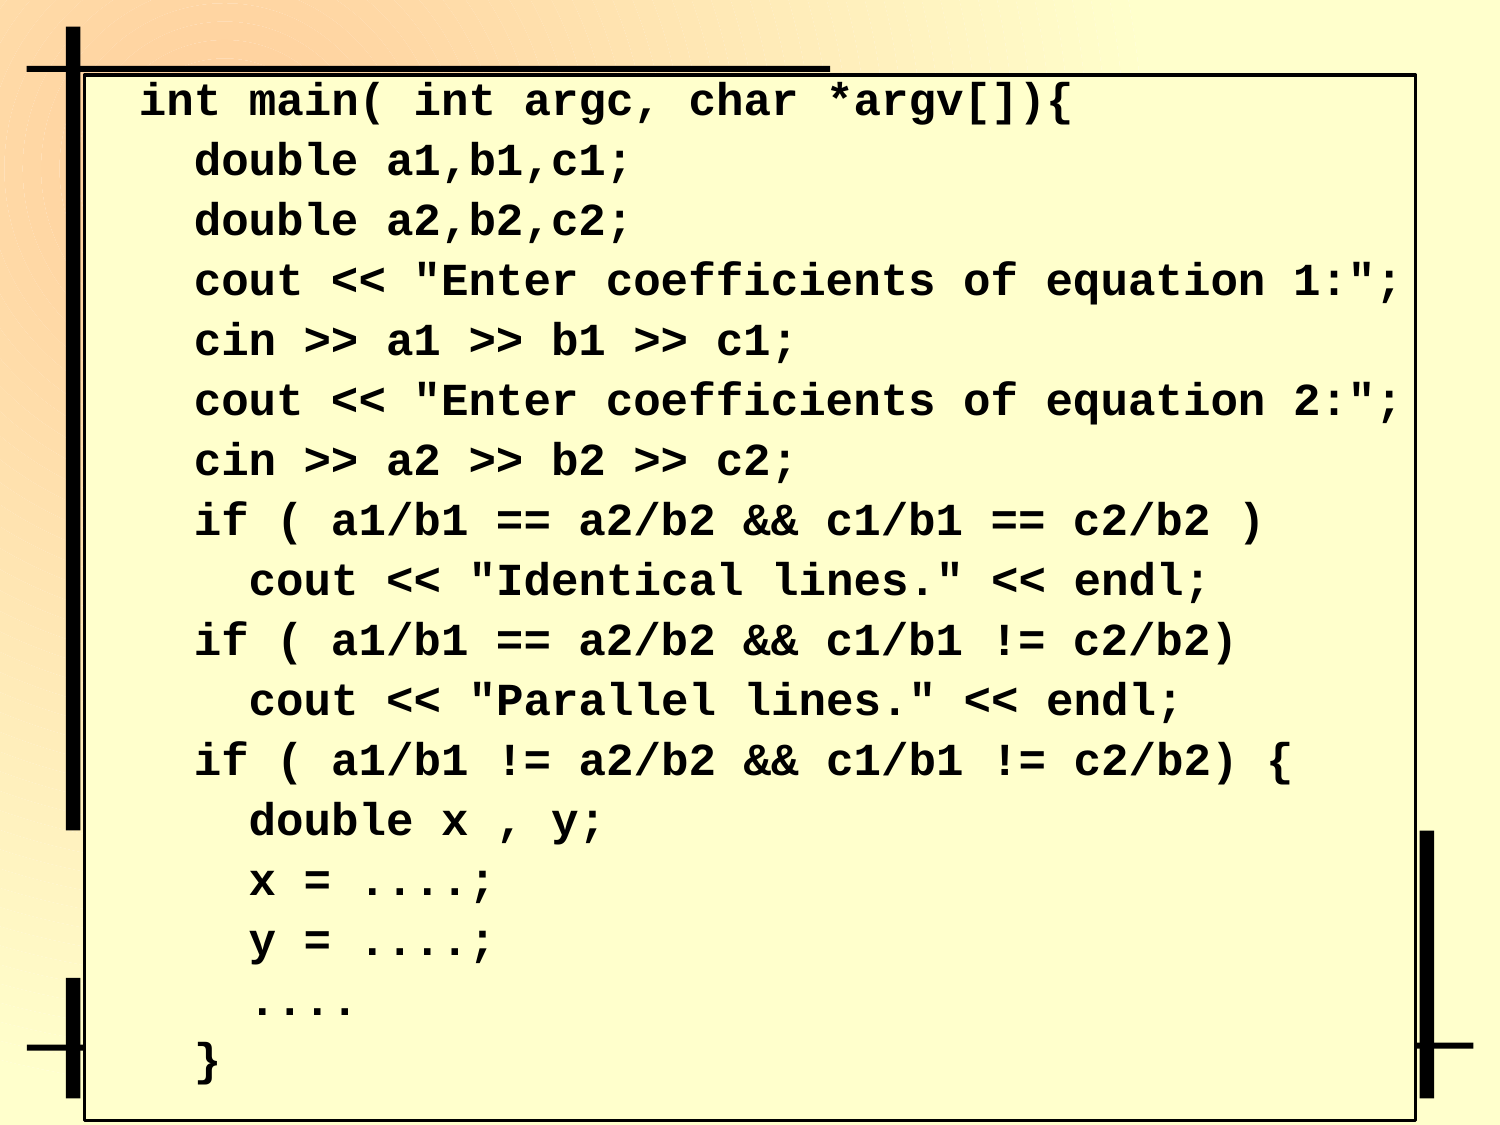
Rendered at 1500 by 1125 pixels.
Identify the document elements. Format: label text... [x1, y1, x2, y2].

list int main( int argc, char *argv[]){ double a1,b1,c1; double a2,b2,c2; cout << "Enter coefficients of equation 1:"; cin >> a1 >> b1 >> c1; cout << "Enter coefficients of equation 2:"; cin >> a2 >> b2 >> c2; if ( a1/b1 == a2/b2 && c1/b1 == c2/b2 ) cout << "Identical lines." << endl; if ( a1/b1 == a2/b2 && c1/b1 != c2/b2) cout << "Parallel lines." << endl; if ( a1/b1 != a2/b2 && c1/b1 != c2/b2) { double x , y; x = ....; y = ....; .... } [84, 75, 1416, 1121]
